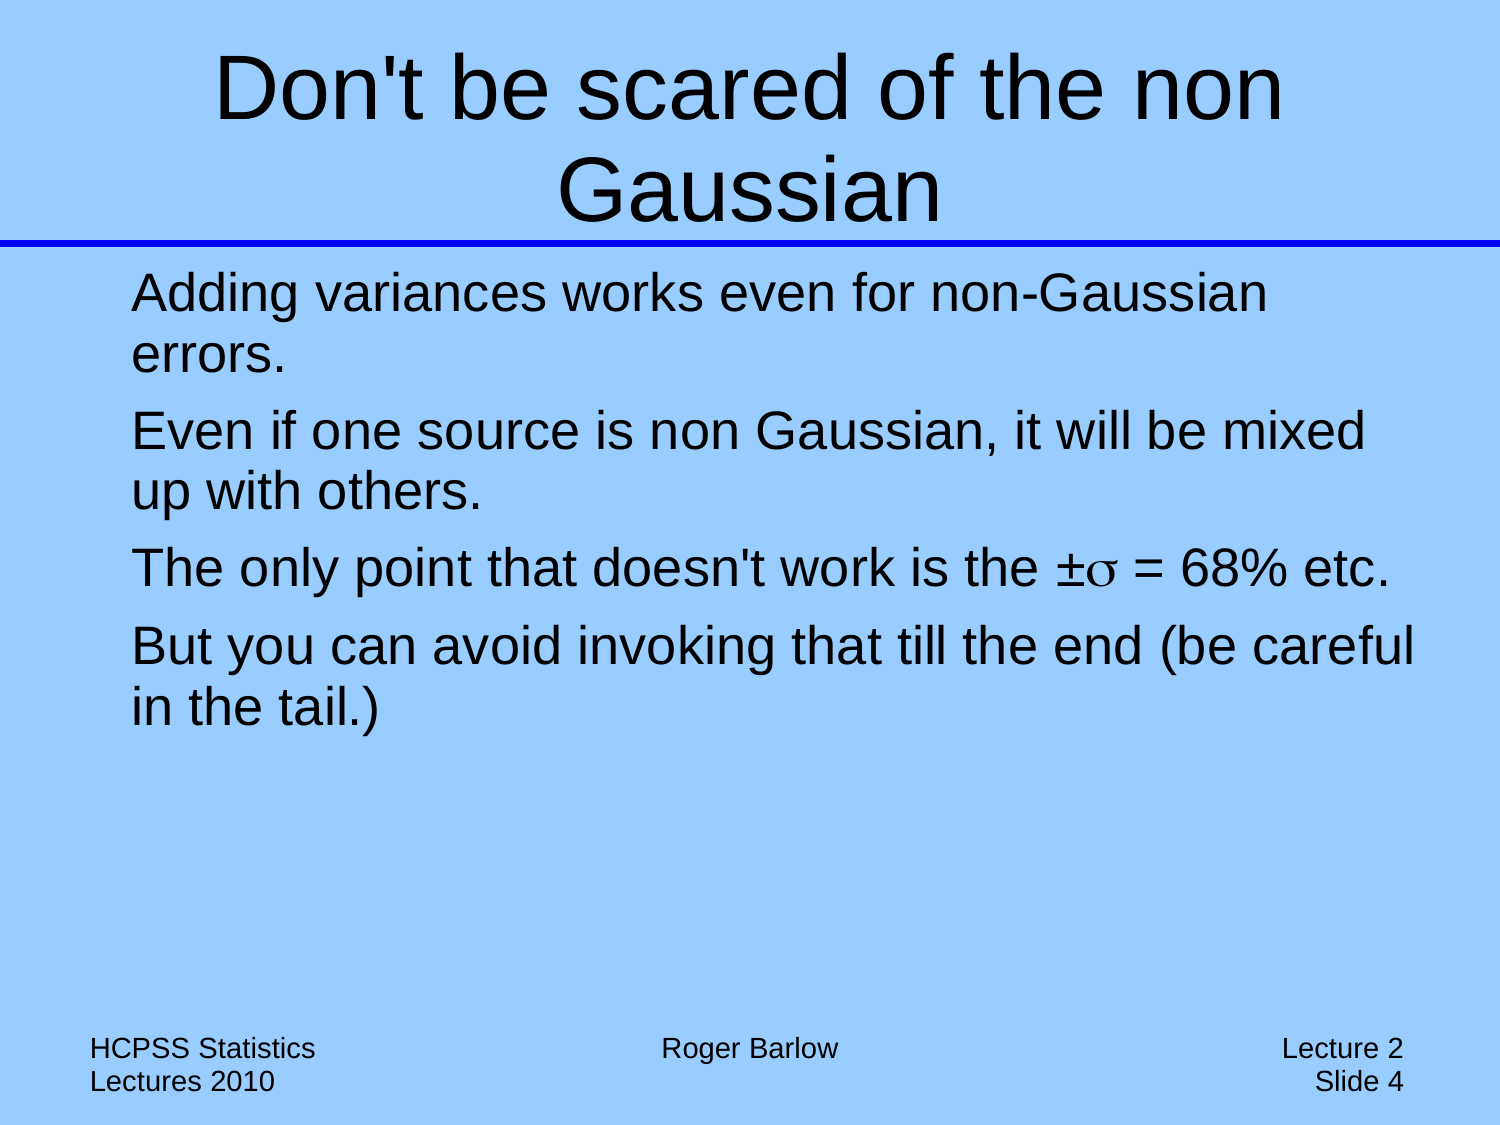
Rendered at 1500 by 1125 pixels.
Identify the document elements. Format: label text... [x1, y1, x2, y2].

title Don't be scared of the non Gaussian [75, 36, 1426, 242]
list Adding variances works even for non-Gaussian errors. Even if one source is non Gaussian, it will be mixed up with others. The only point that doesn't work is the ± = 68% etc. But you can avoid invoking that till the end (be careful in the tail.) [75, 262, 1426, 991]
